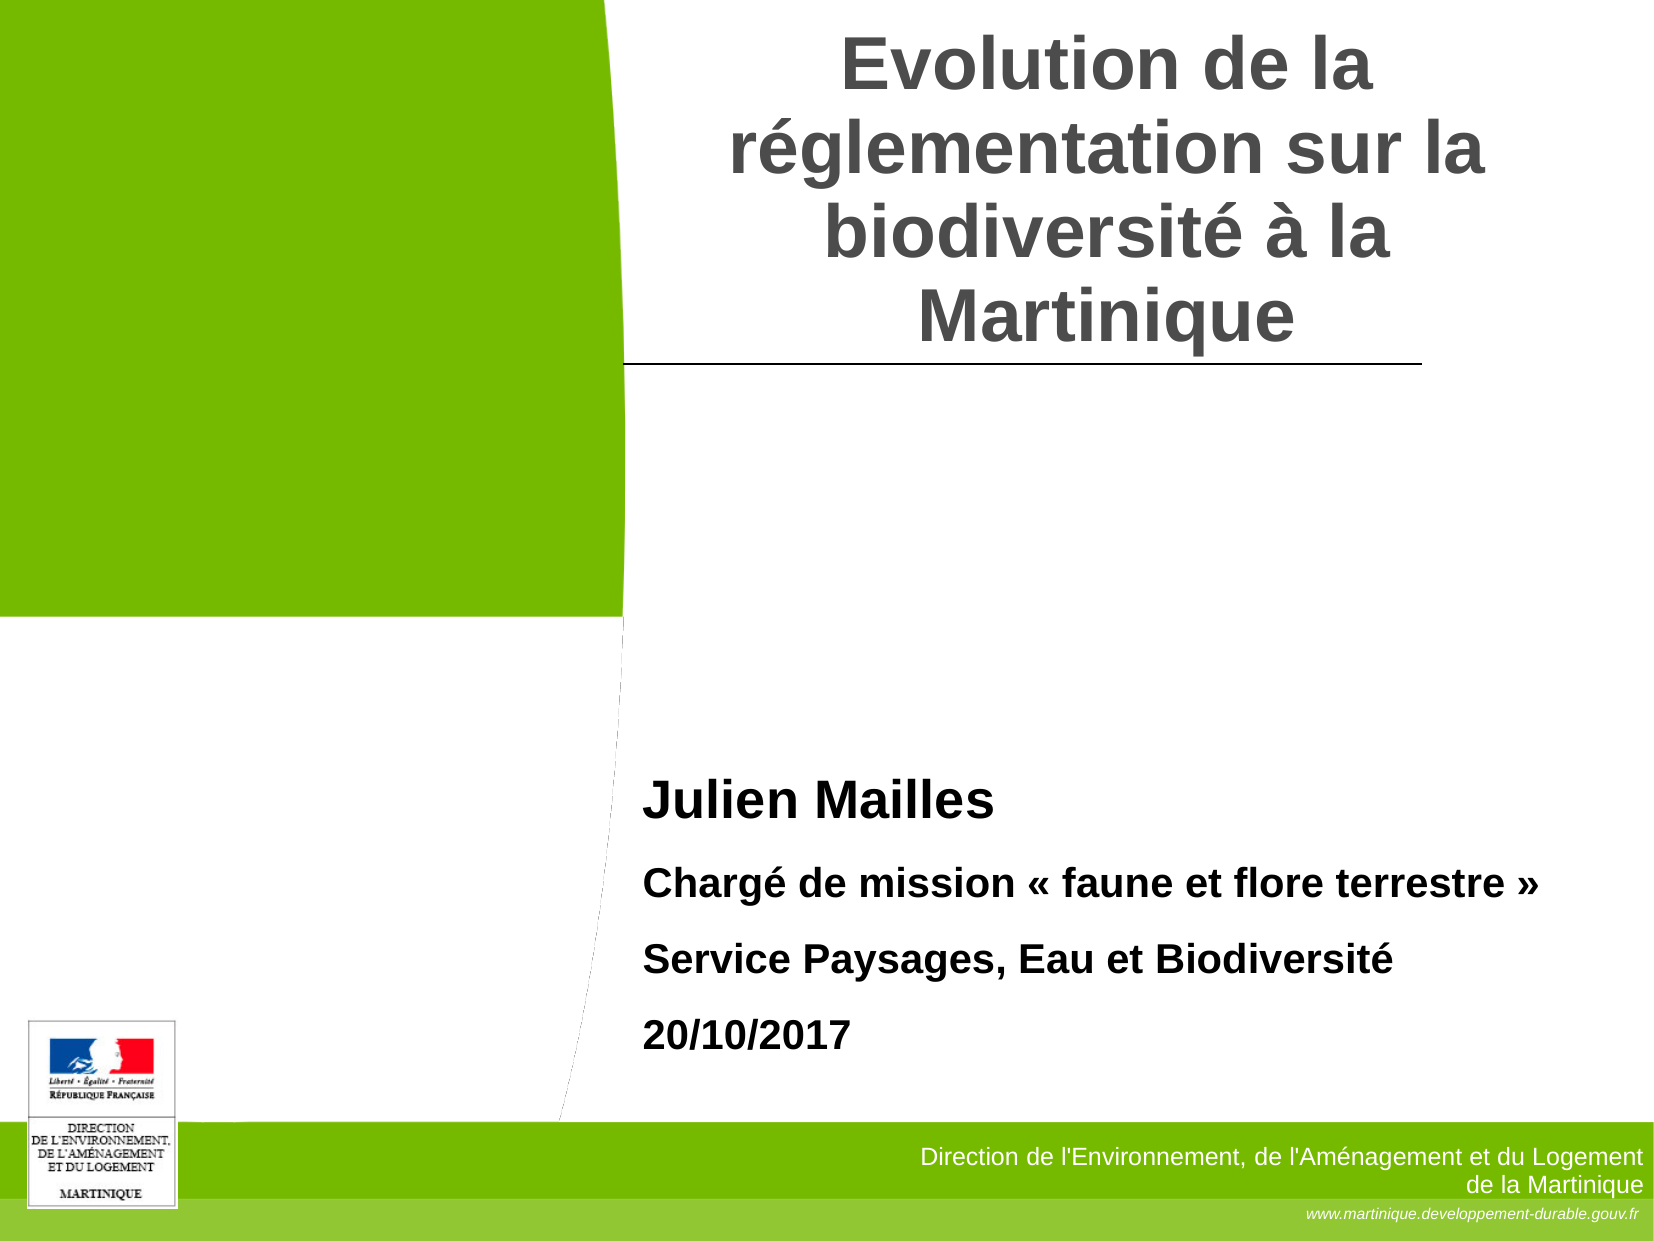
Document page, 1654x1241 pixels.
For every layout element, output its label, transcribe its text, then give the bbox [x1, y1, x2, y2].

title Evolution de la réglementation sur la biodiversité à la Martinique [635, 0, 1580, 380]
picture [0, 0, 1654, 1241]
text_box Julien Mailles Chargé de mission « faune et flore terrestre » Service Paysages, Eau et Biodiversité 20/10/2017 [642, 766, 1543, 1040]
